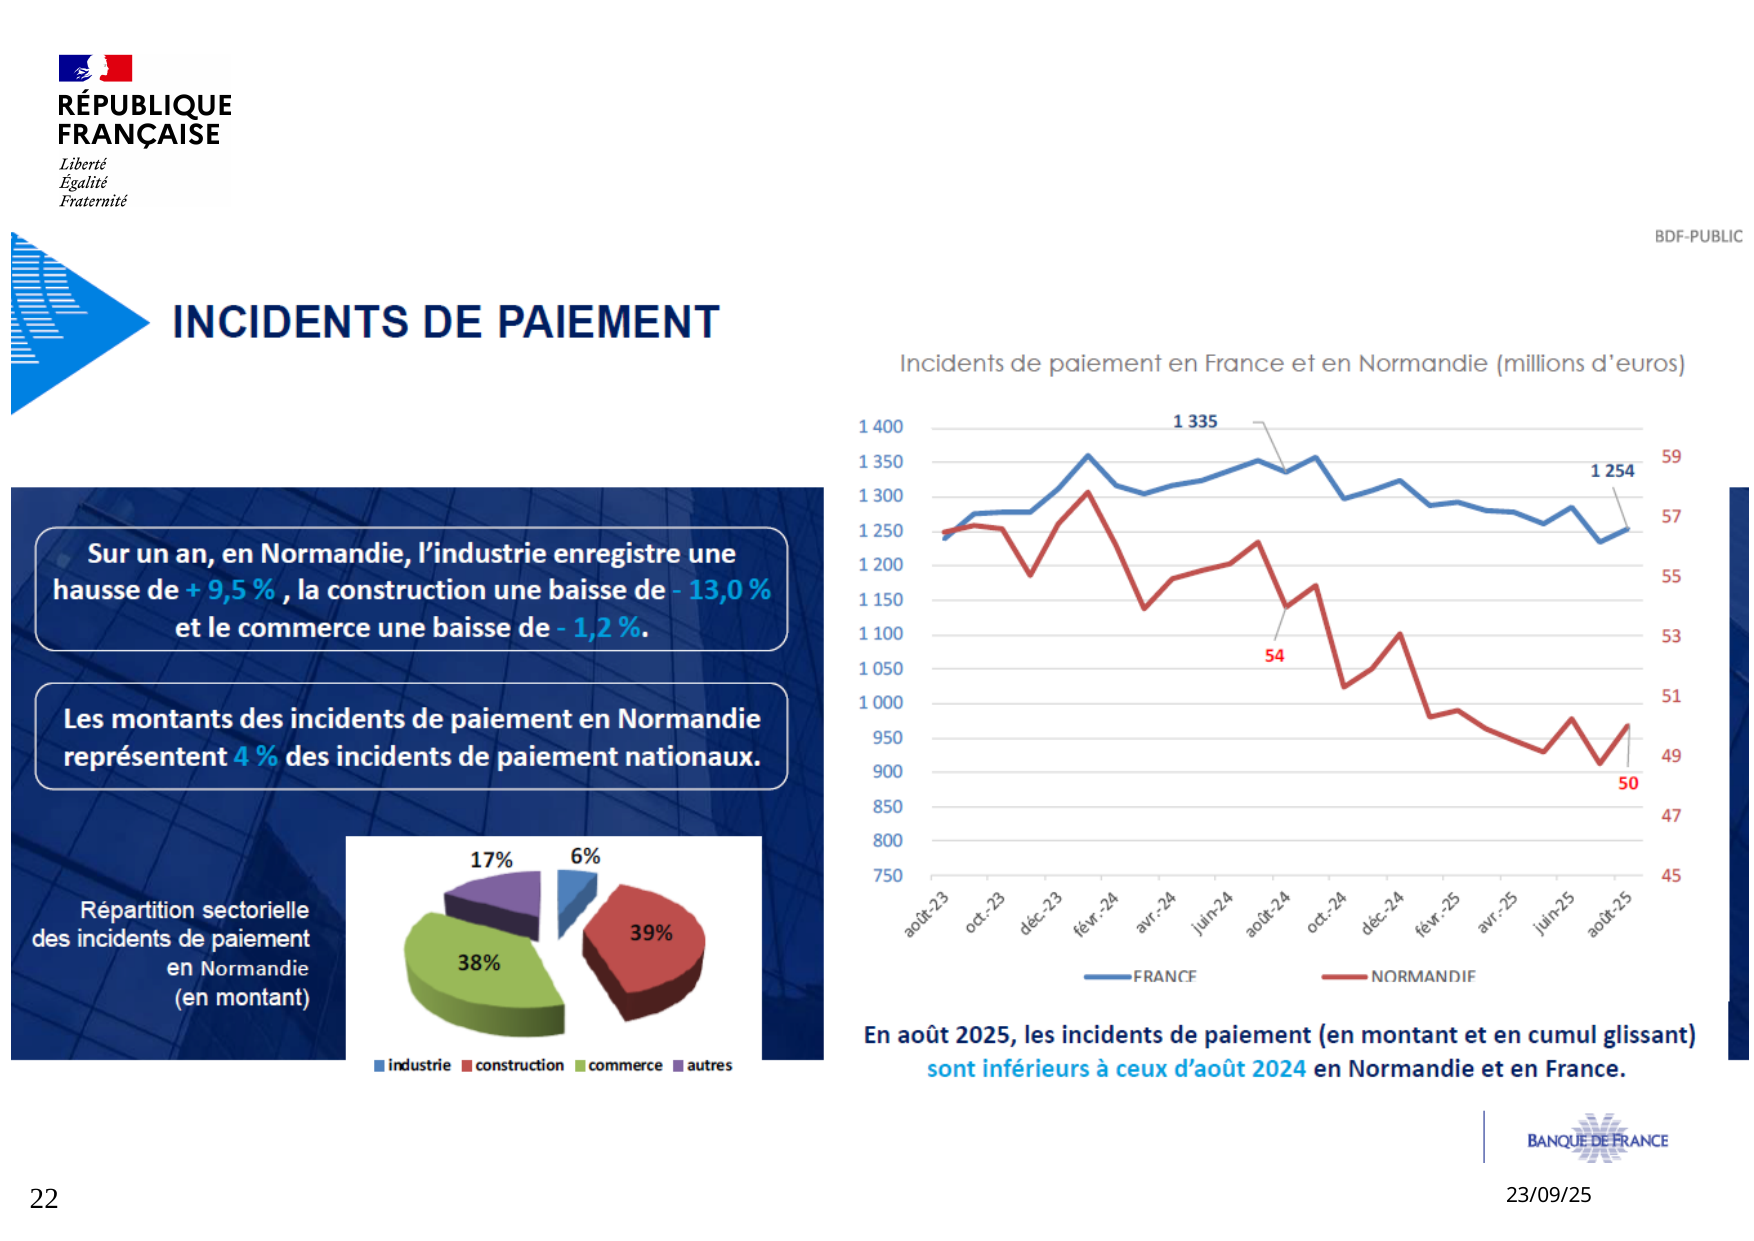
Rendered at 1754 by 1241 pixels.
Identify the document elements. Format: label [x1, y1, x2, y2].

text_box [29, 1179, 173, 1211]
picture [11, 218, 1749, 1163]
